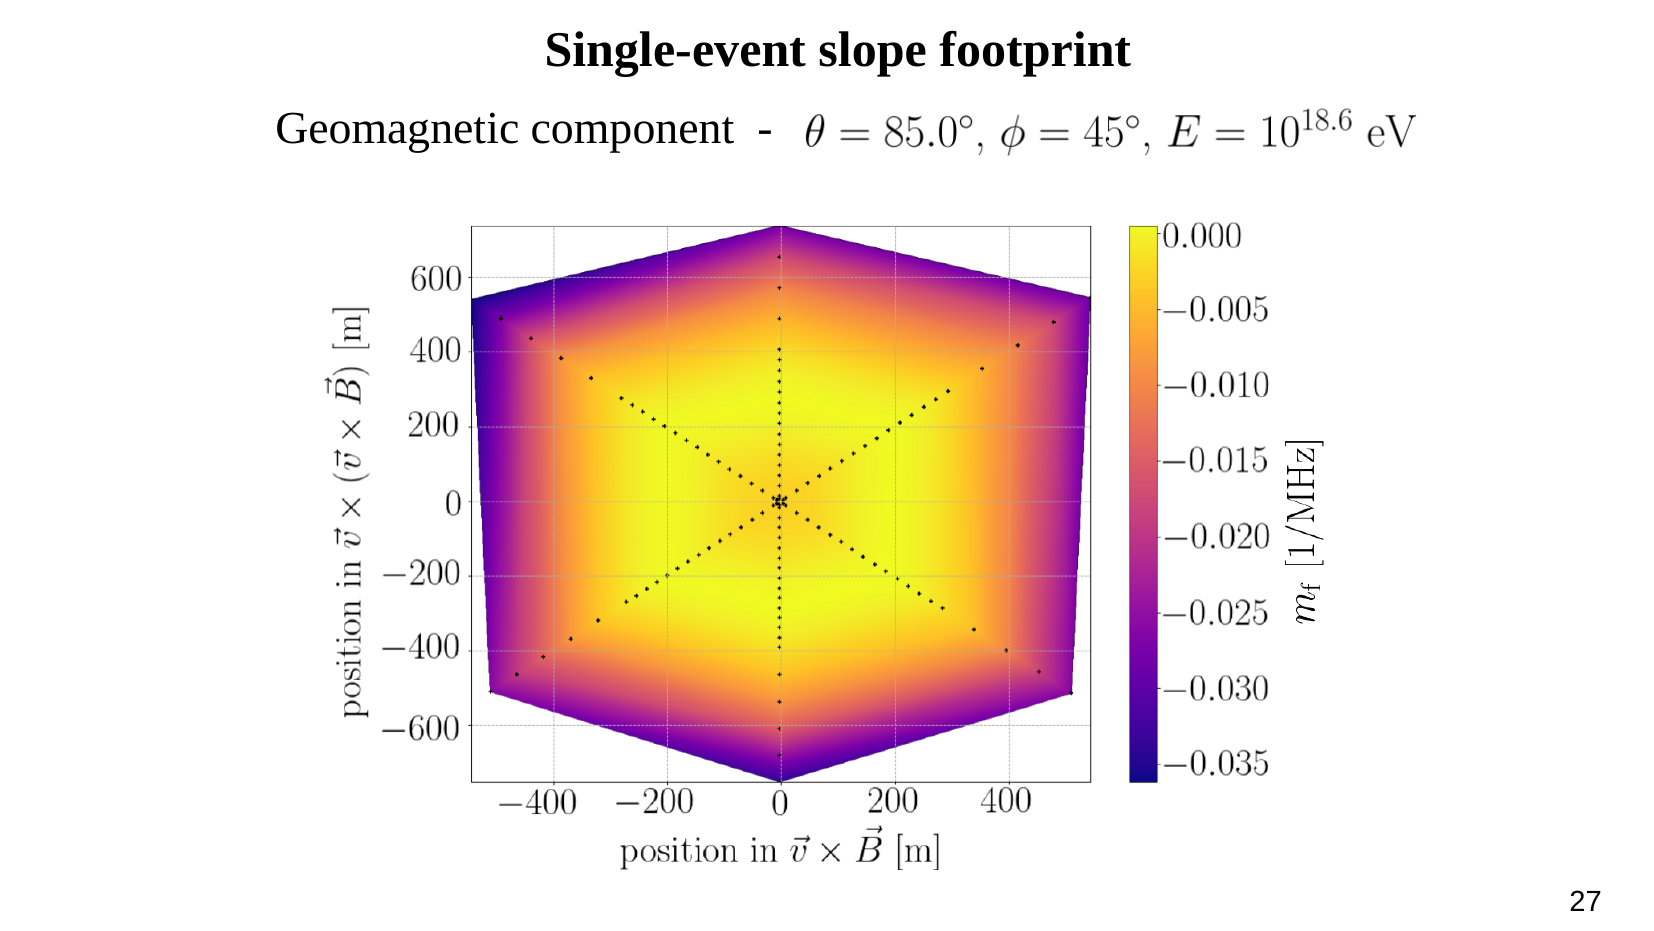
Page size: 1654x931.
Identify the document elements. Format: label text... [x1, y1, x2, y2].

text_box Geomagnetic component - [260, 95, 787, 162]
picture [787, 93, 1433, 162]
text_box <number> [1554, 877, 1654, 927]
text_box Single-event slope footprint [529, 15, 1250, 86]
picture [316, 218, 1336, 871]
